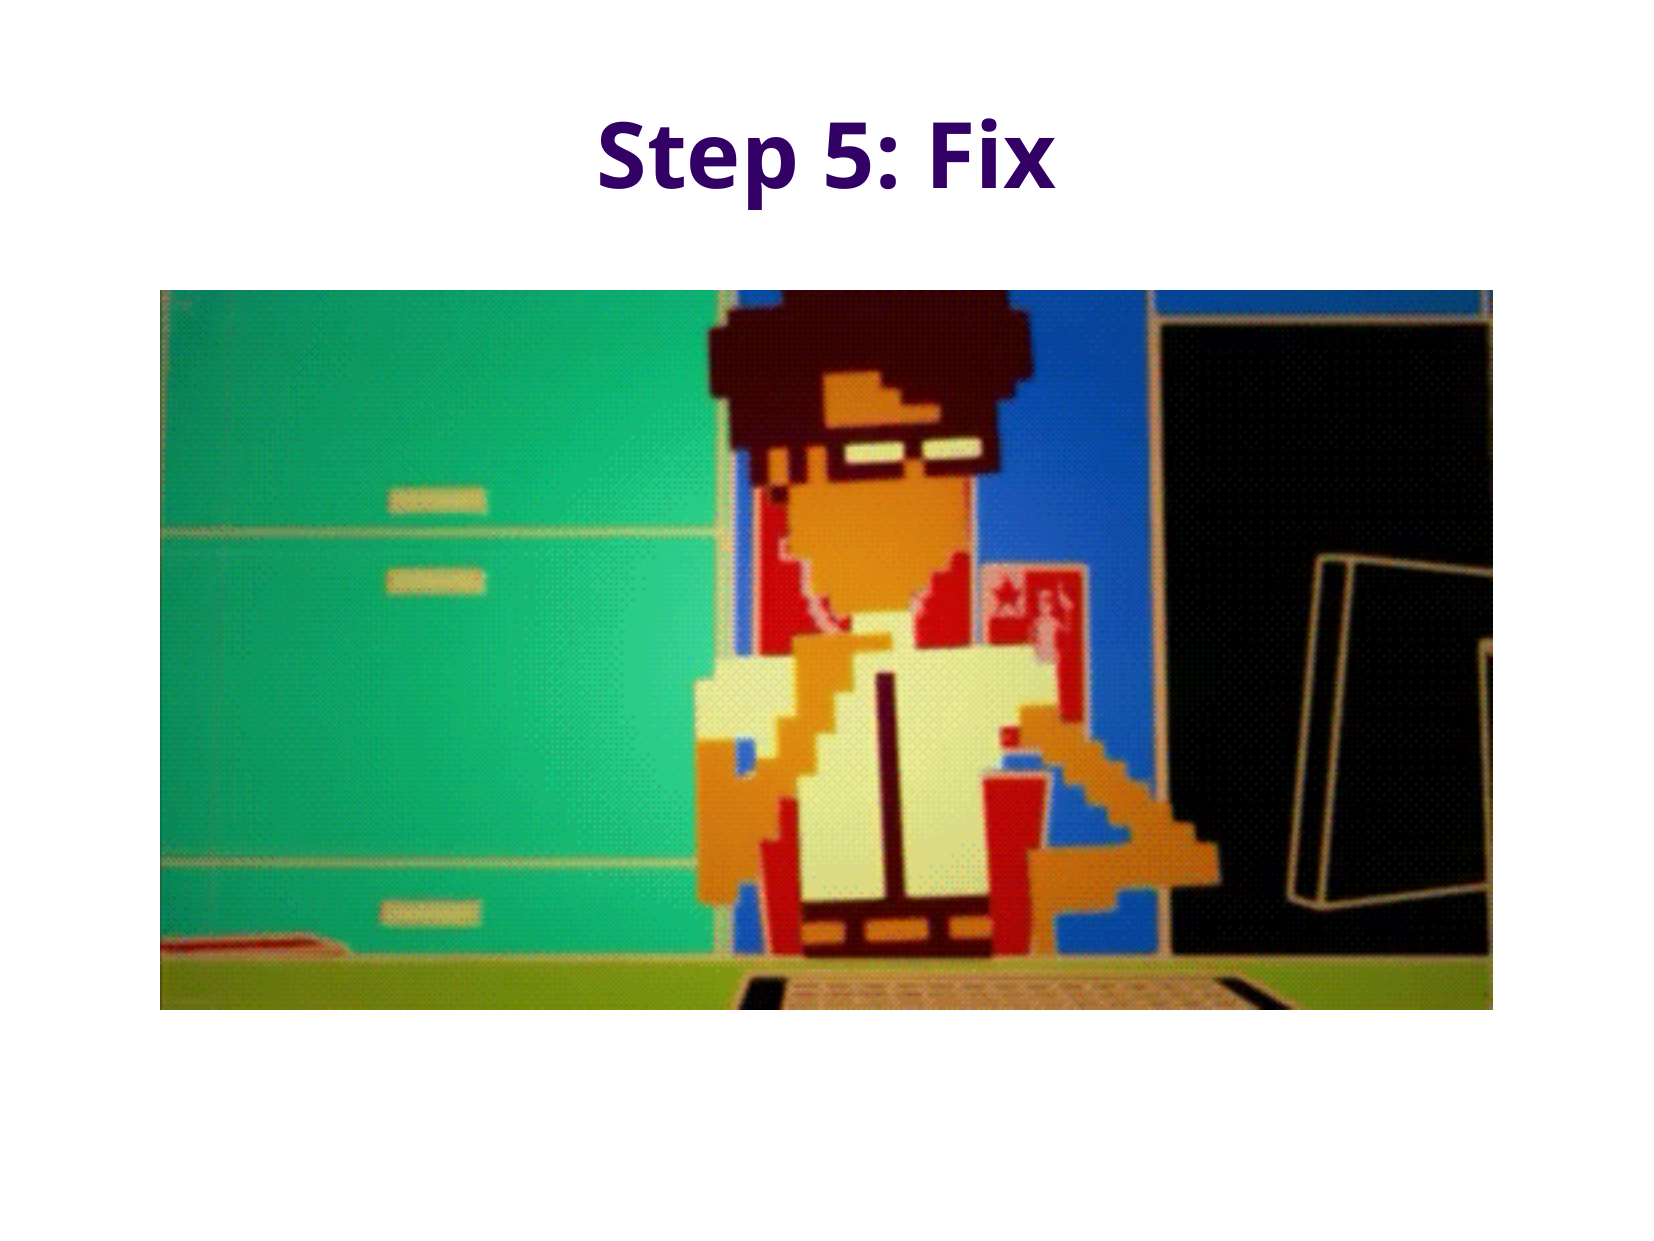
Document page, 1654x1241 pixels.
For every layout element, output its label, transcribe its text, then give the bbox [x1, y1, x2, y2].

picture [160, 290, 1493, 1010]
title Step 5: Fix [82, 49, 1571, 257]
